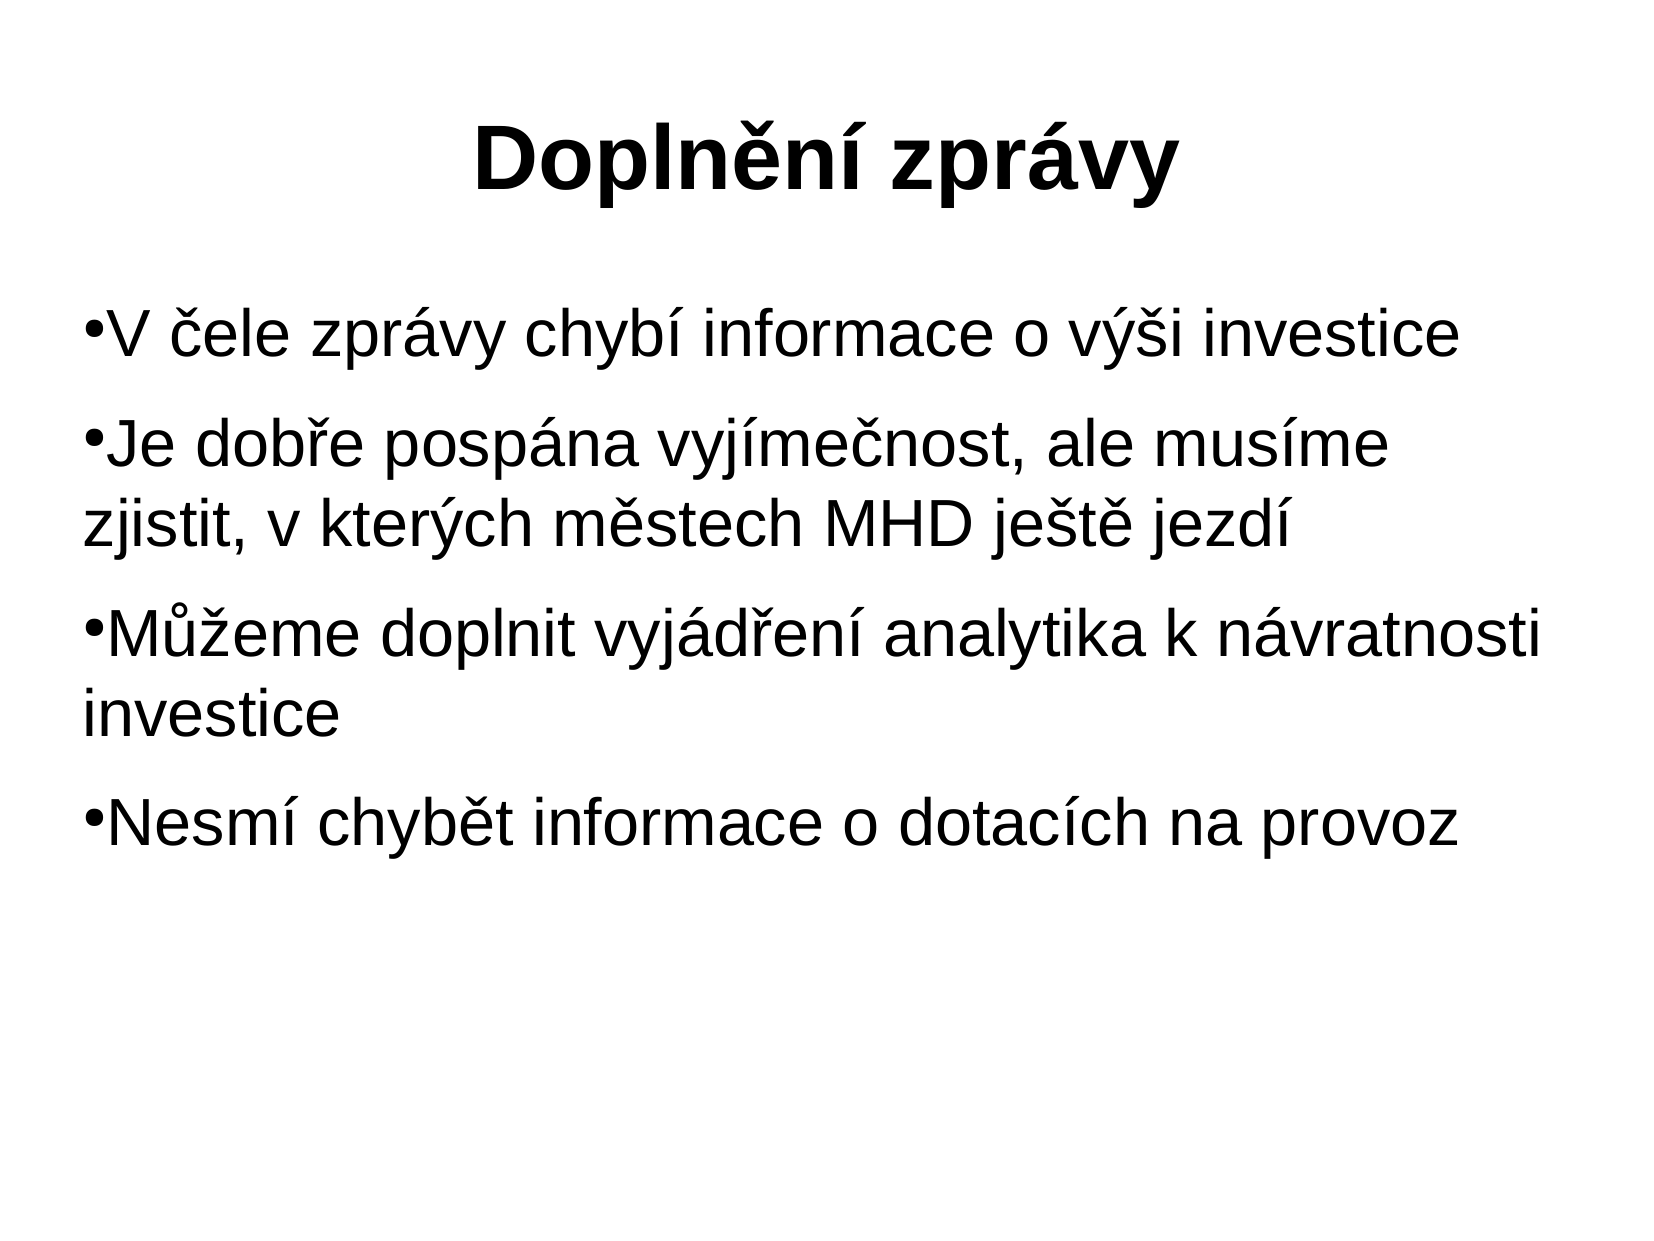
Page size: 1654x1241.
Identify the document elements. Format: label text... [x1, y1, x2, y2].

title Doplnění zprávy [82, 49, 1571, 257]
list V čele zprávy chybí informace o výši investice Je dobře pospána vyjímečnost, ale musíme zjistit, v kterých městech MHD ještě jezdí Můžeme doplnit vyjádření analytika k návratnosti investice Nesmí chybět informace o dotacích na provoz [82, 290, 1571, 1109]
